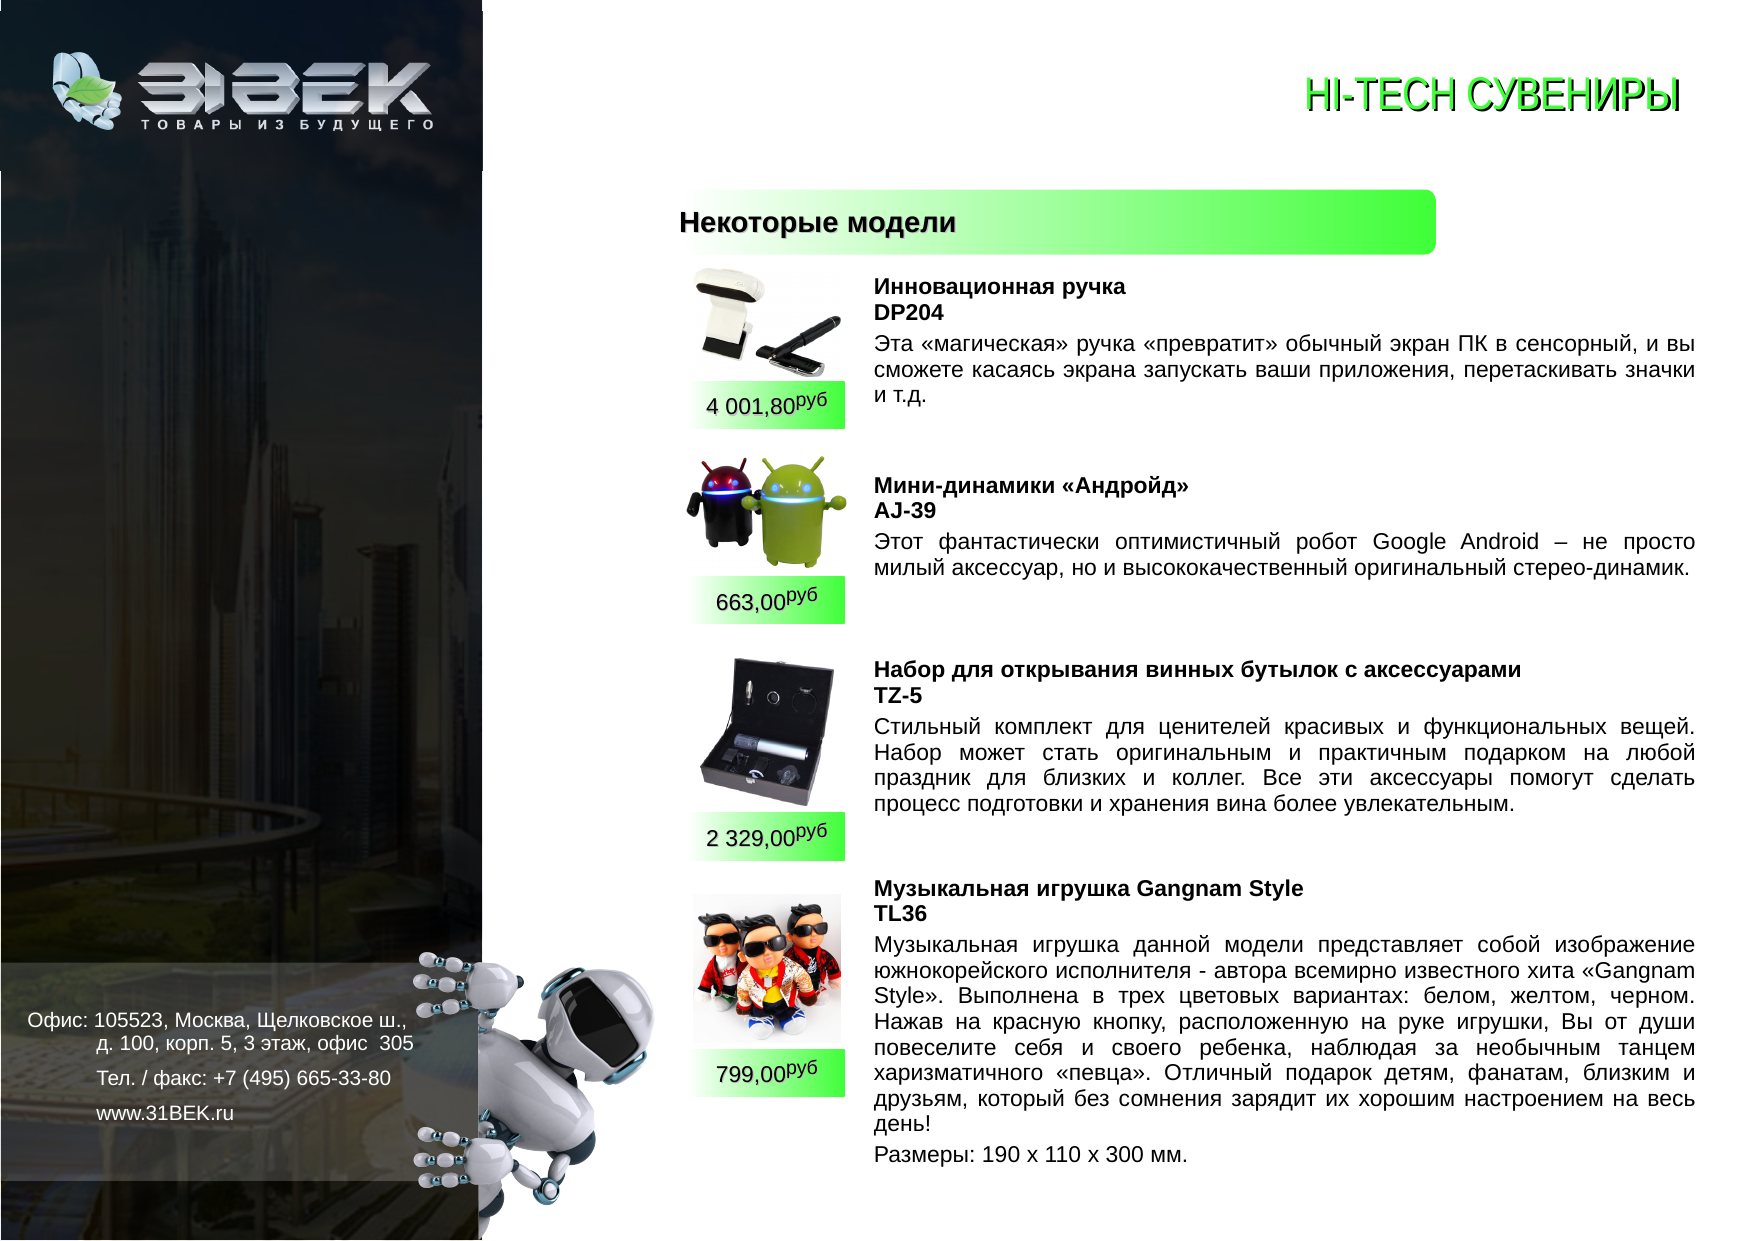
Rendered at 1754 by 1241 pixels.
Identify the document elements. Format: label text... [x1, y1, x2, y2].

text_box Офис: 105523, Москва, Щелковское ш., д. 100, корп. 5, 3 этаж, офис 305 Тел. / факс: +7 (495) 665-33-80 www.31BEK.ru [0, 1001, 445, 1155]
text_box 4 001,80руб [689, 381, 845, 429]
text_box 799,00руб [689, 1049, 845, 1097]
picture [693, 894, 841, 1043]
text_box Некоторые модели Инновационная ручка DP204 Эта «магическая» ручка «превратит» обычный экран ПК в сенсорный, и вы сможете касаясь экрана запускать ваши приложения, перетаскивать значки и т.д. Мини-динамики «Андройд» AJ-39 Этот фантастически оптимистичный робот Google Android – не просто милый аксессуар, но и высококачественный оригинальный стерео-динамик. Набор для открывания винных бутылок с аксессуарами TZ-5 Стильный комплект для ценителей красивых и функциональных вещей. Набор может стать оригинальным и практичным подарком на любой праздник для близких и коллег. Все эти аксессуары помогут сделать процесс подготовки и хранения вина более увлекательным. Музыкальная игрушка Gangnam Style TL36 Музыкальная игрушка данной модели представляет собой изображение южнокорейского исполнителя - автора всемирно известного хита «Gangnam Style». Выполнена в трех цветовых вариантах: белом, желтом, черном. Нажав на красную кнопку, расположенную на руке игрушки, Вы от души повеселите себя и своего ребенка, наблюдая за необычным танцем харизматичного «певца». Отличный подарок детям, фанатам, близким и друзьям, который без сомнения зарядит их хорошим настроением на весь день! Размеры: 190 х 110 х 300 мм. [679, 164, 1697, 1182]
text_box 2 329,00руб [689, 812, 845, 861]
picture [686, 456, 847, 568]
text_box HI-TECH СУВЕНИРЫ [679, 59, 1695, 112]
picture [693, 268, 841, 377]
picture [700, 658, 834, 806]
picture [0, 0, 655, 1241]
text_box 663,00руб [689, 576, 845, 624]
